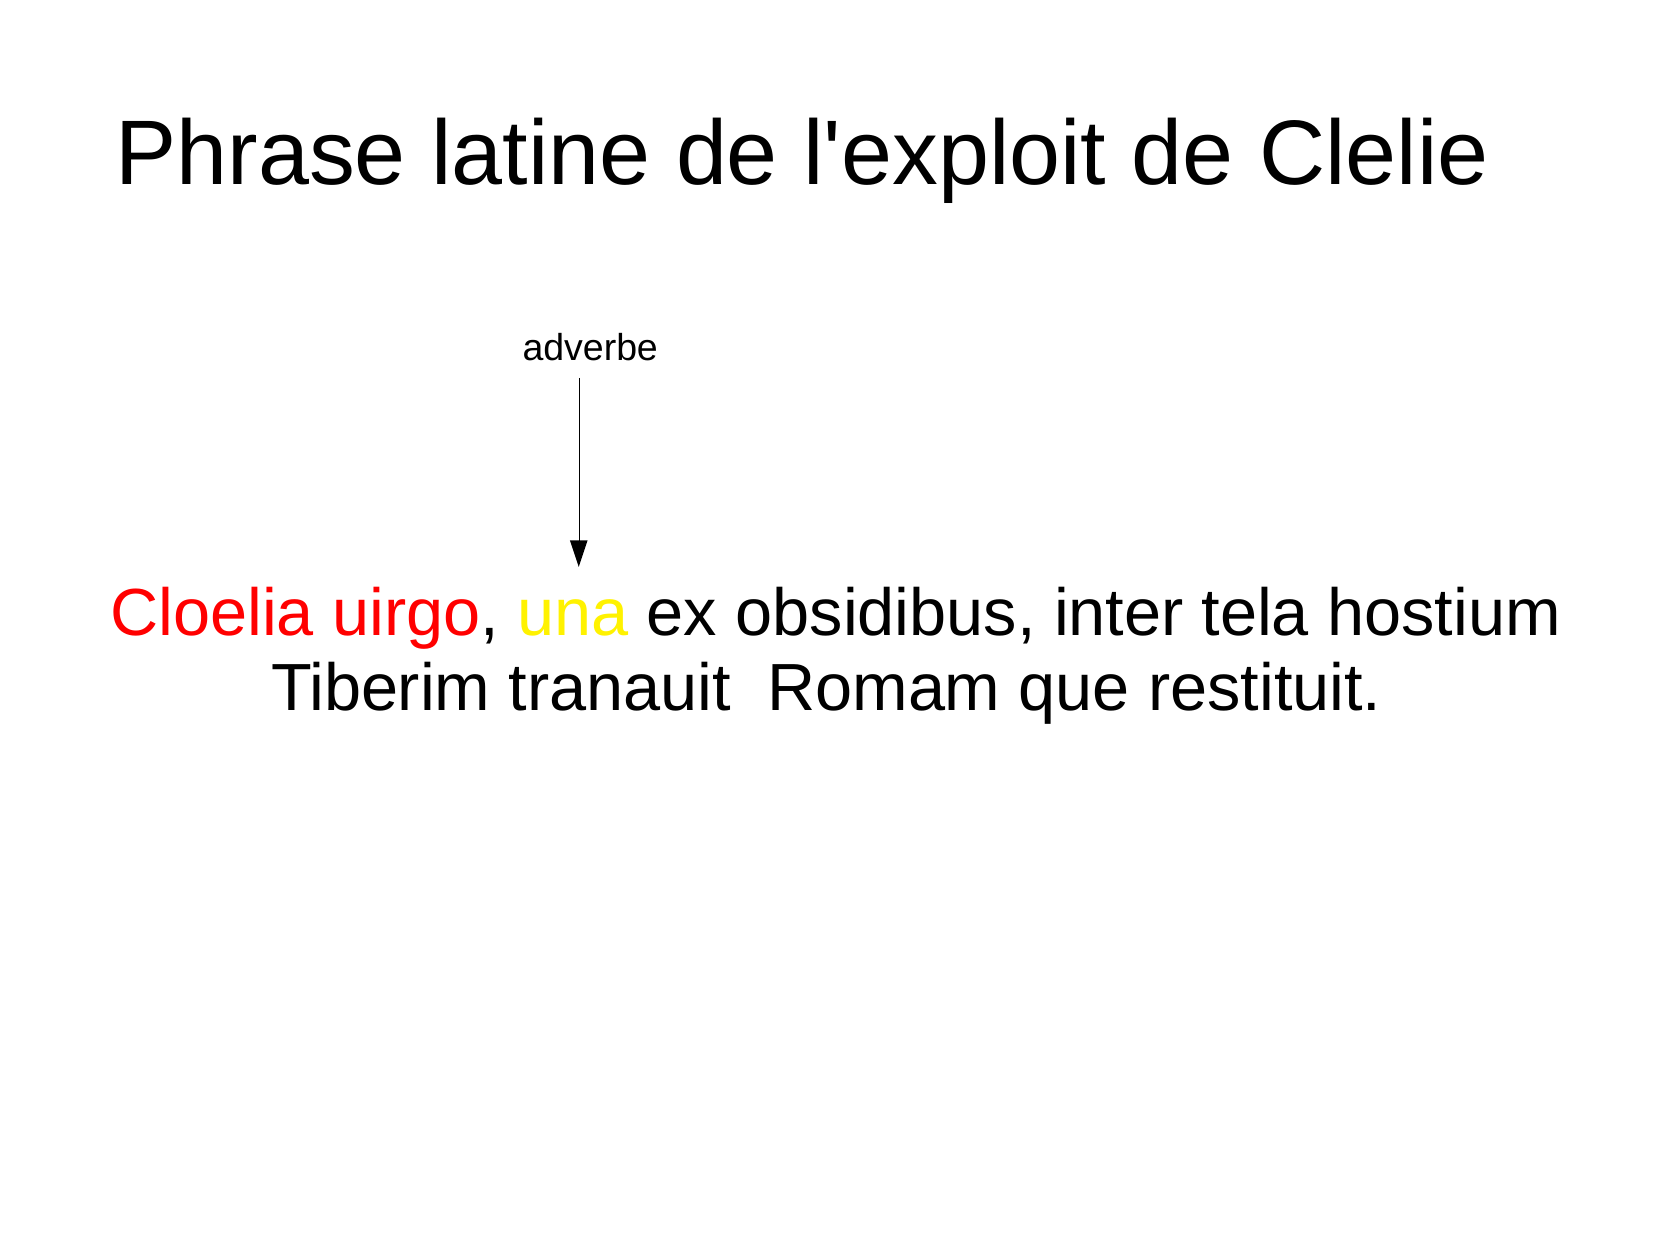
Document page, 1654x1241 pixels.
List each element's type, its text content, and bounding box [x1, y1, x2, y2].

subtitle Cloelia uirgo, una ex obsidibus, inter tela hostium Tiberim tranauit Romam que restituit. [82, 290, 1571, 1010]
text_box adverbe [507, 318, 673, 376]
title Phrase latine de l'exploit de Clelie [59, 49, 1548, 257]
